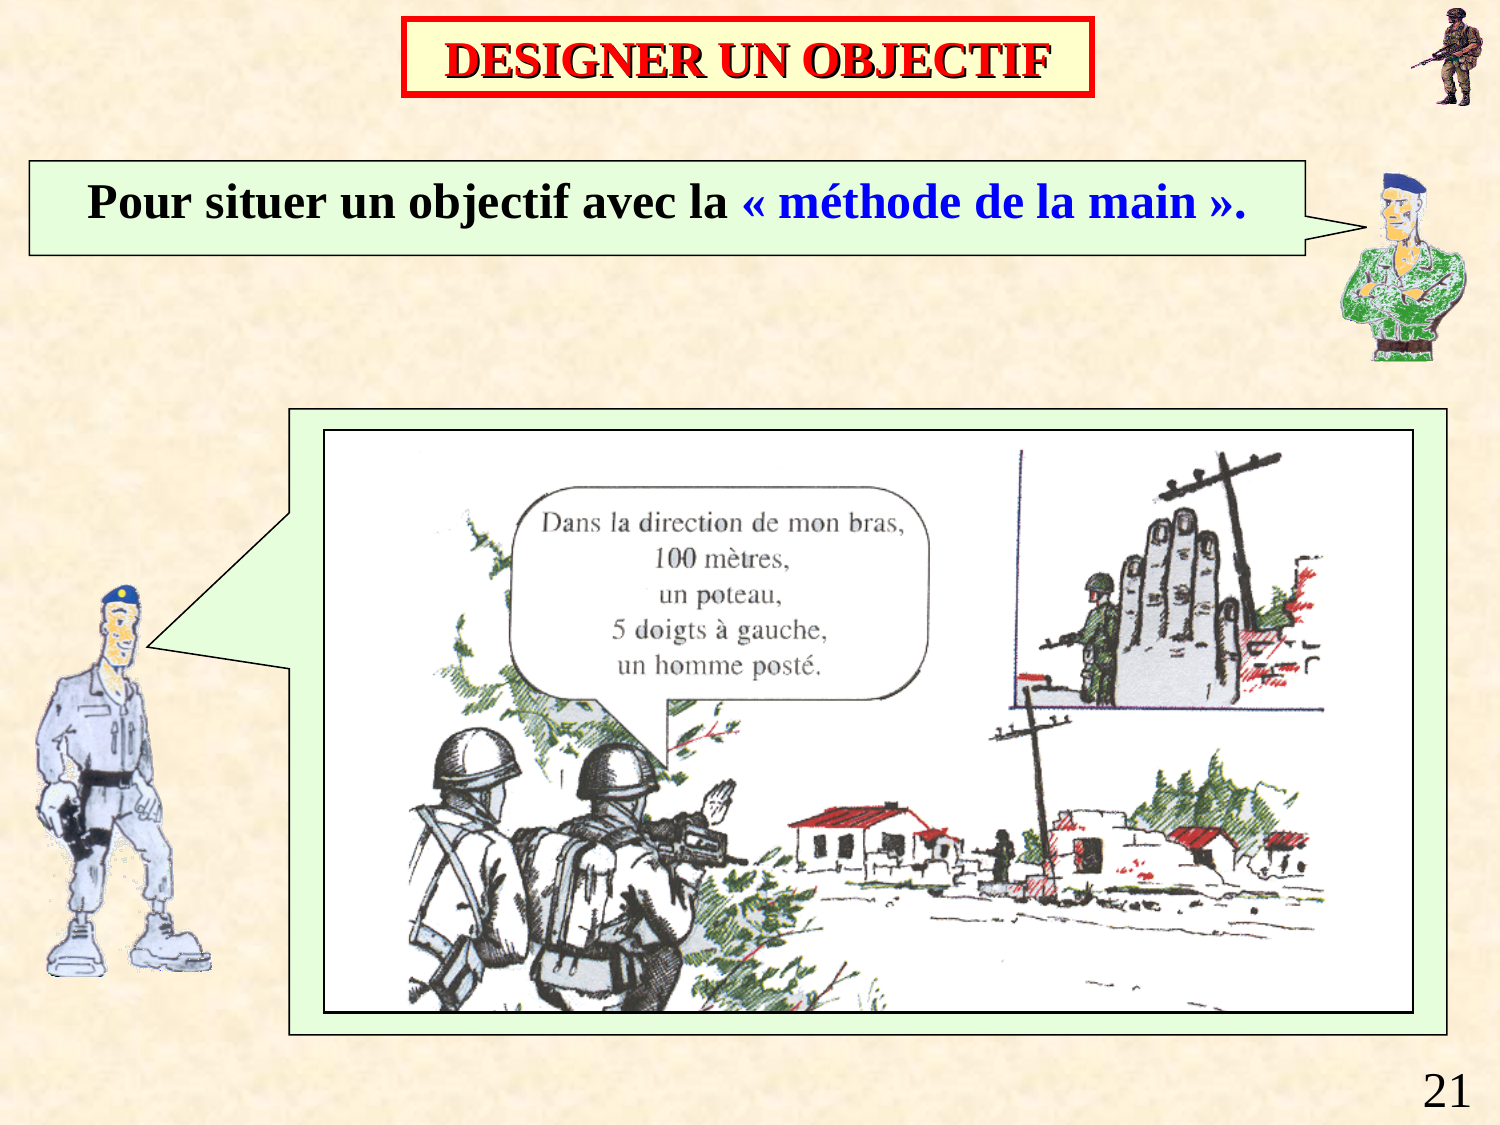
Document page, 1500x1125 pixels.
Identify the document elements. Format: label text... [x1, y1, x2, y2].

text_box [147, 408, 1447, 1035]
text_box Pour situer un objectif avec la « méthode de la main ». [29, 160, 1340, 256]
picture [0, 0, 1500, 1125]
text_box DESIGNER UN OBJECTIF [404, 18, 1092, 95]
